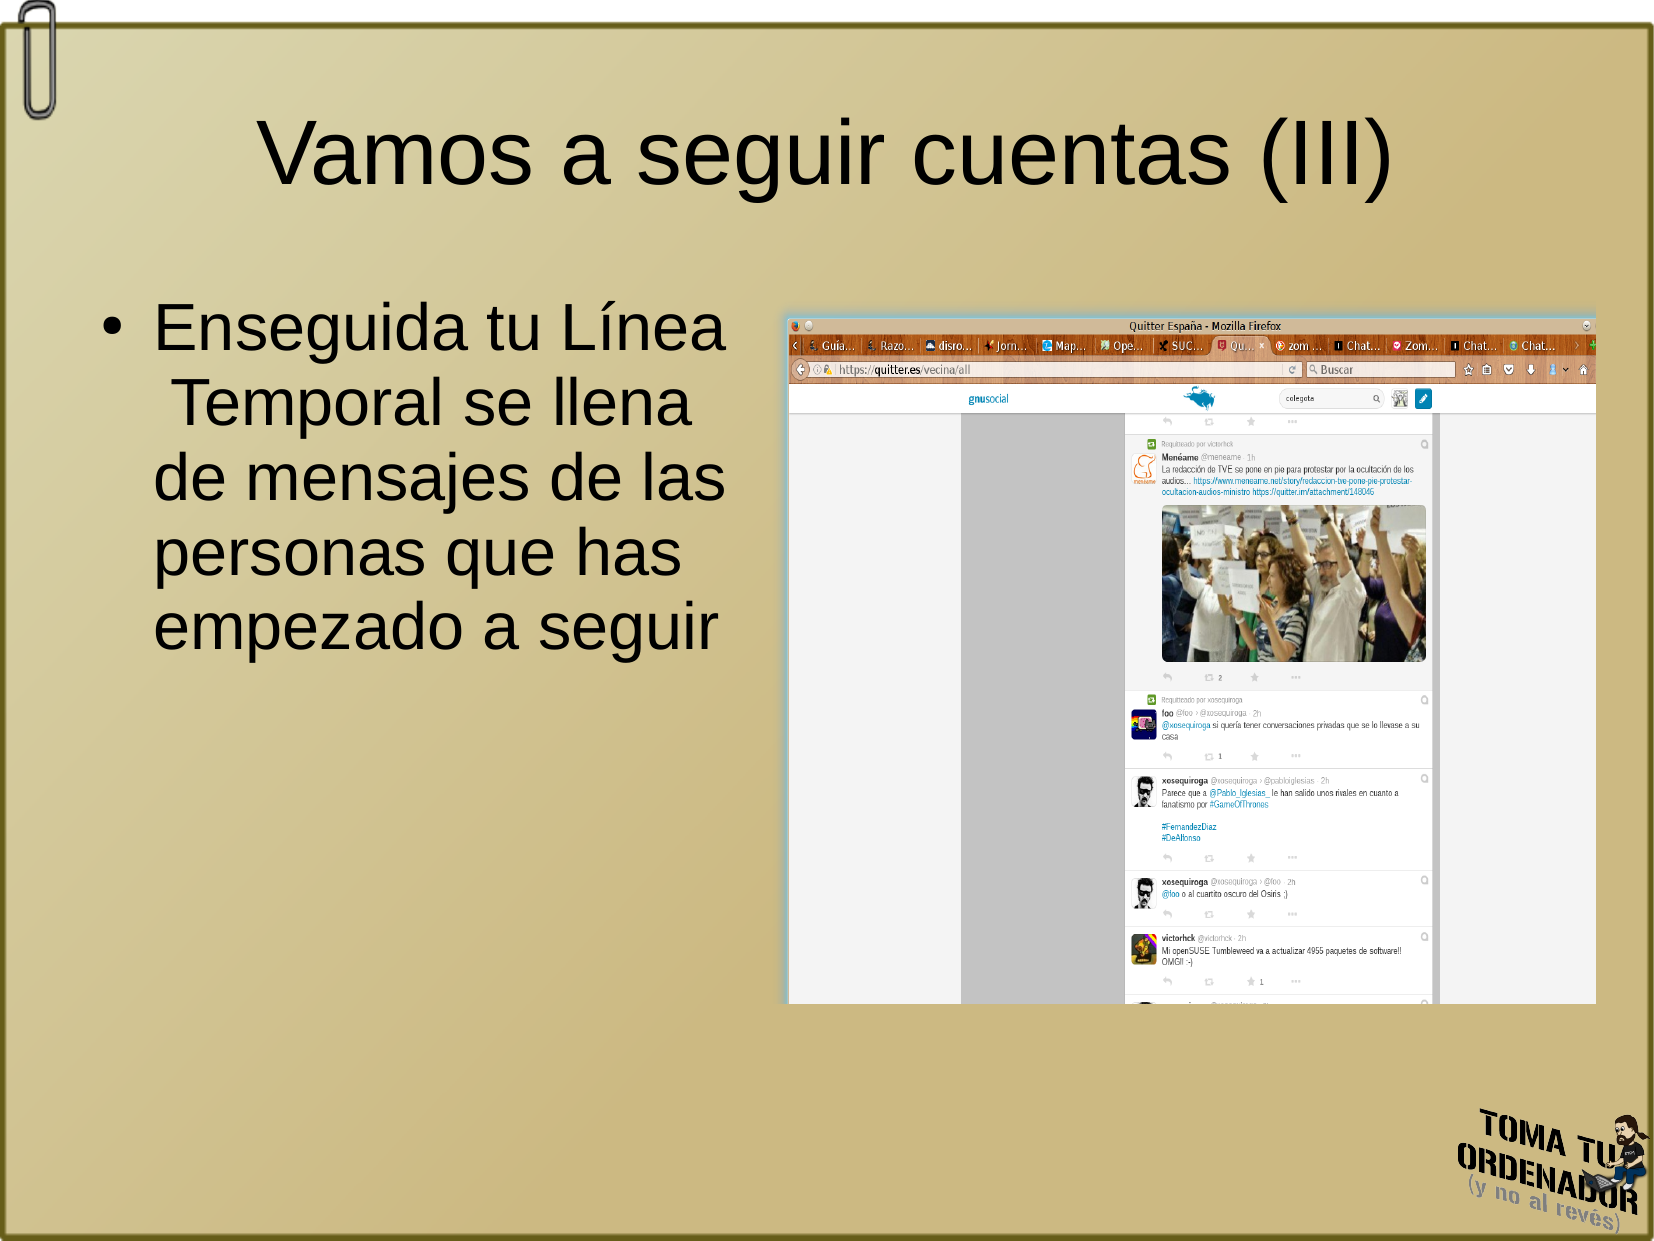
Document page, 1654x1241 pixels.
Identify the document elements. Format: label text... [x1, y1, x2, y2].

title Vamos a seguir cuentas (III) [82, 49, 1571, 257]
list Enseguida tu Línea Temporal se llena de mensajes de las personas que has empezado a seguir [82, 290, 745, 1134]
picture [0, 0, 1654, 1241]
